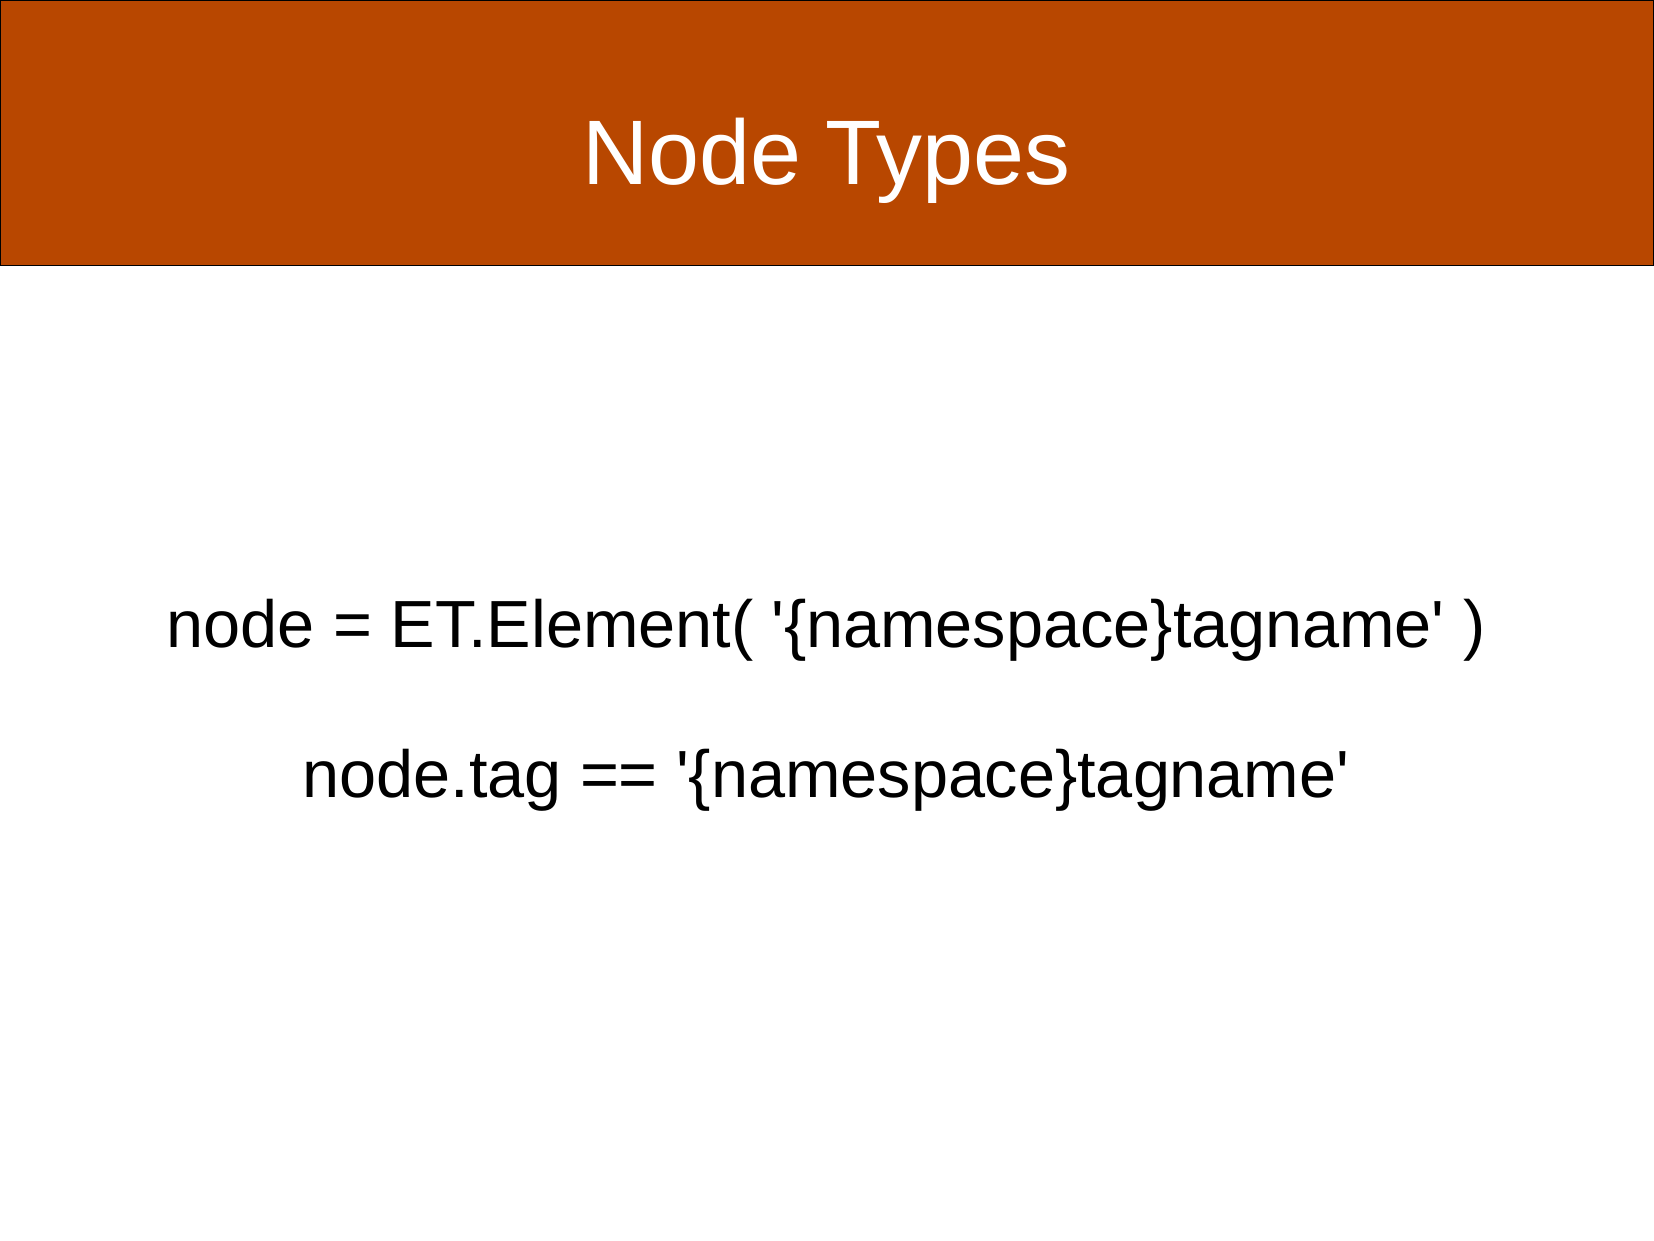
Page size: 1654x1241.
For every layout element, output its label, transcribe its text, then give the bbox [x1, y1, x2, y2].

title Node Types [82, 56, 1571, 250]
subtitle node = ET.Element( '{namespace}tagname' ) node.tag == '{namespace}tagname' [82, 297, 1571, 1102]
